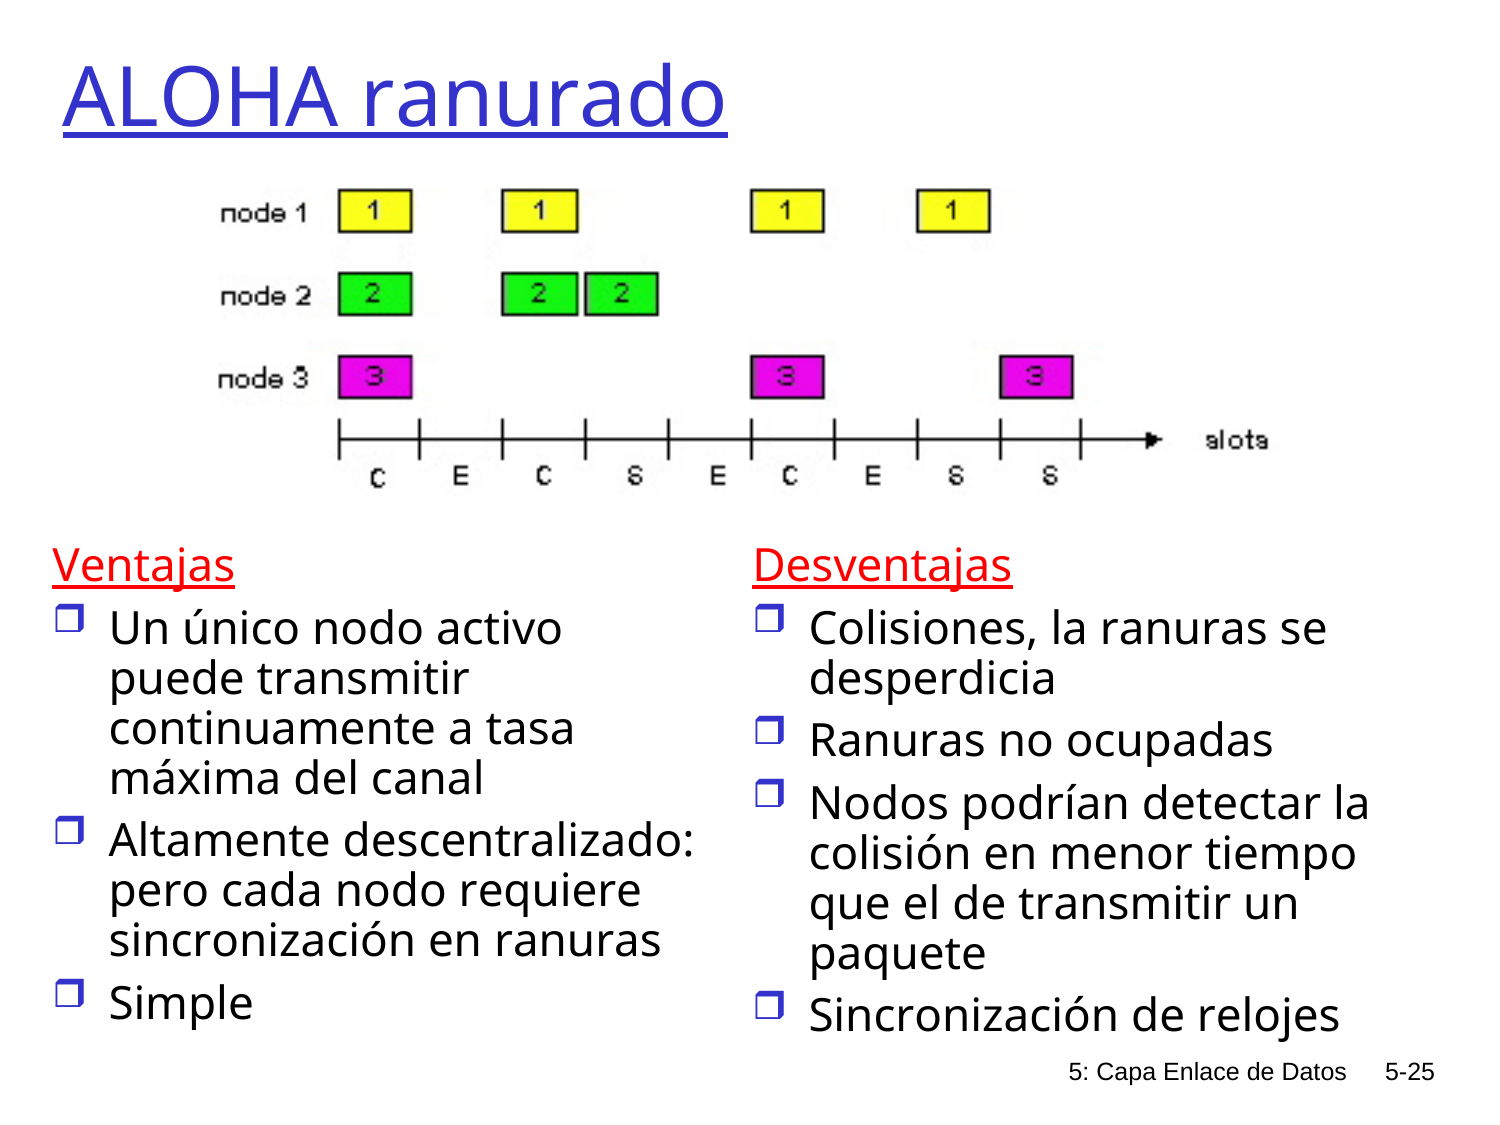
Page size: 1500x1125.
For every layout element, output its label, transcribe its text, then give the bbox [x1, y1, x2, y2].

picture [87, 187, 1415, 509]
title ALOHA ranurado [47, 0, 1323, 188]
list Desventajas Colisiones, la ranuras se desperdicia Ranuras no ocupadas Nodos podrían detectar la colisión en menor tiempo que el de transmitir un paquete Sincronización de relojes [737, 534, 1426, 1060]
list Ventajas Un único nodo activo puede transmitir continuamente a tasa máxima del canal Altamente descentralizado: pero cada nodo requiere sincronización en ranuras Simple [37, 534, 713, 1060]
